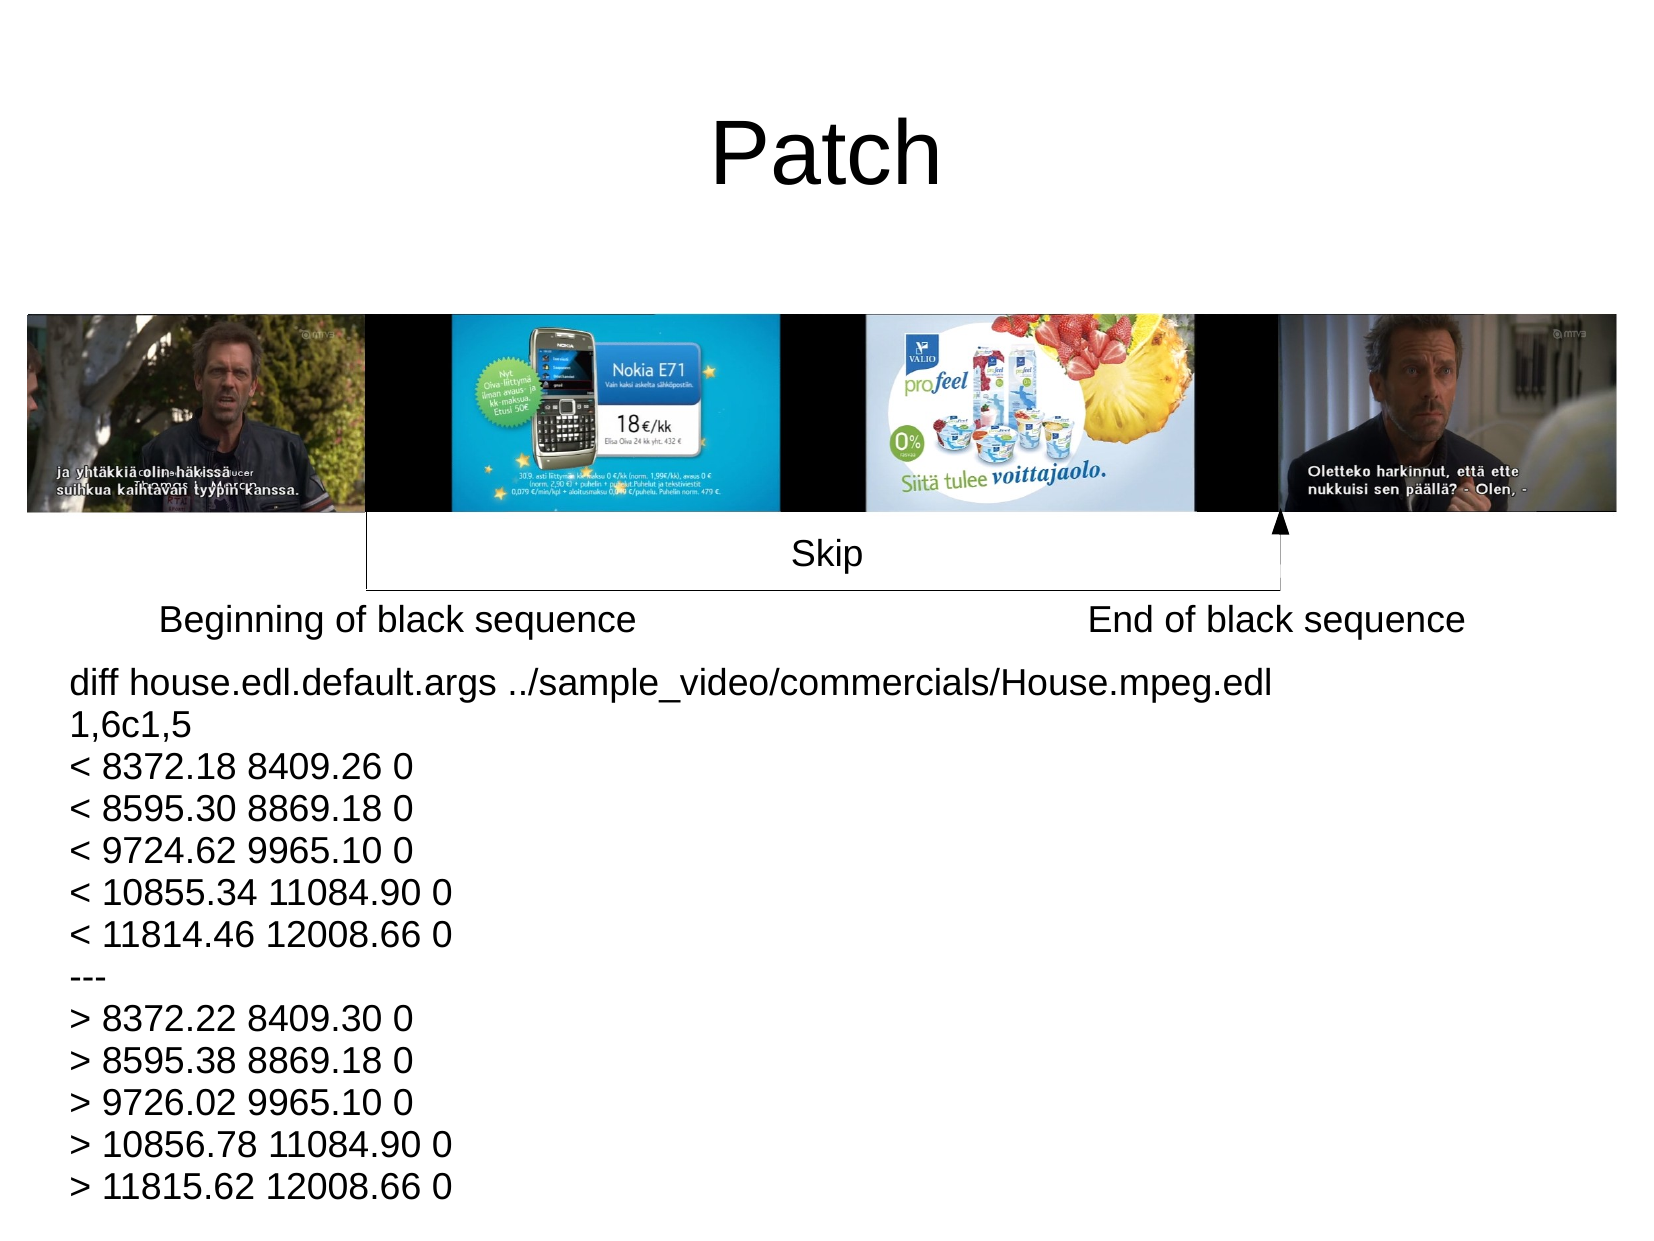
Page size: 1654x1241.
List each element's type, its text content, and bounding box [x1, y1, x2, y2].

text_box End of black sequence [1072, 590, 1481, 648]
picture [27, 313, 1622, 519]
text_box Skip [776, 525, 879, 583]
title Patch [82, 56, 1571, 250]
text_box Beginning of black sequence [143, 590, 652, 648]
text_box diff house.edl.default.args ../sample_video/commercials/House.mpeg.edl 1,6c1,5 < 8372.18 8409.26 0 < 8595.30 8869.18 0 < 9724.62 9965.10 0 < 10855.34 11084.90 0 < 11814.46 12008.66 0 --- > 8372.22 8409.30 0 > 8595.38 8869.18 0 > 9726.02 9965.10 0 > 10856.78 11084.90 0 > 11815.62 12008.66 0 [54, 654, 1288, 1215]
